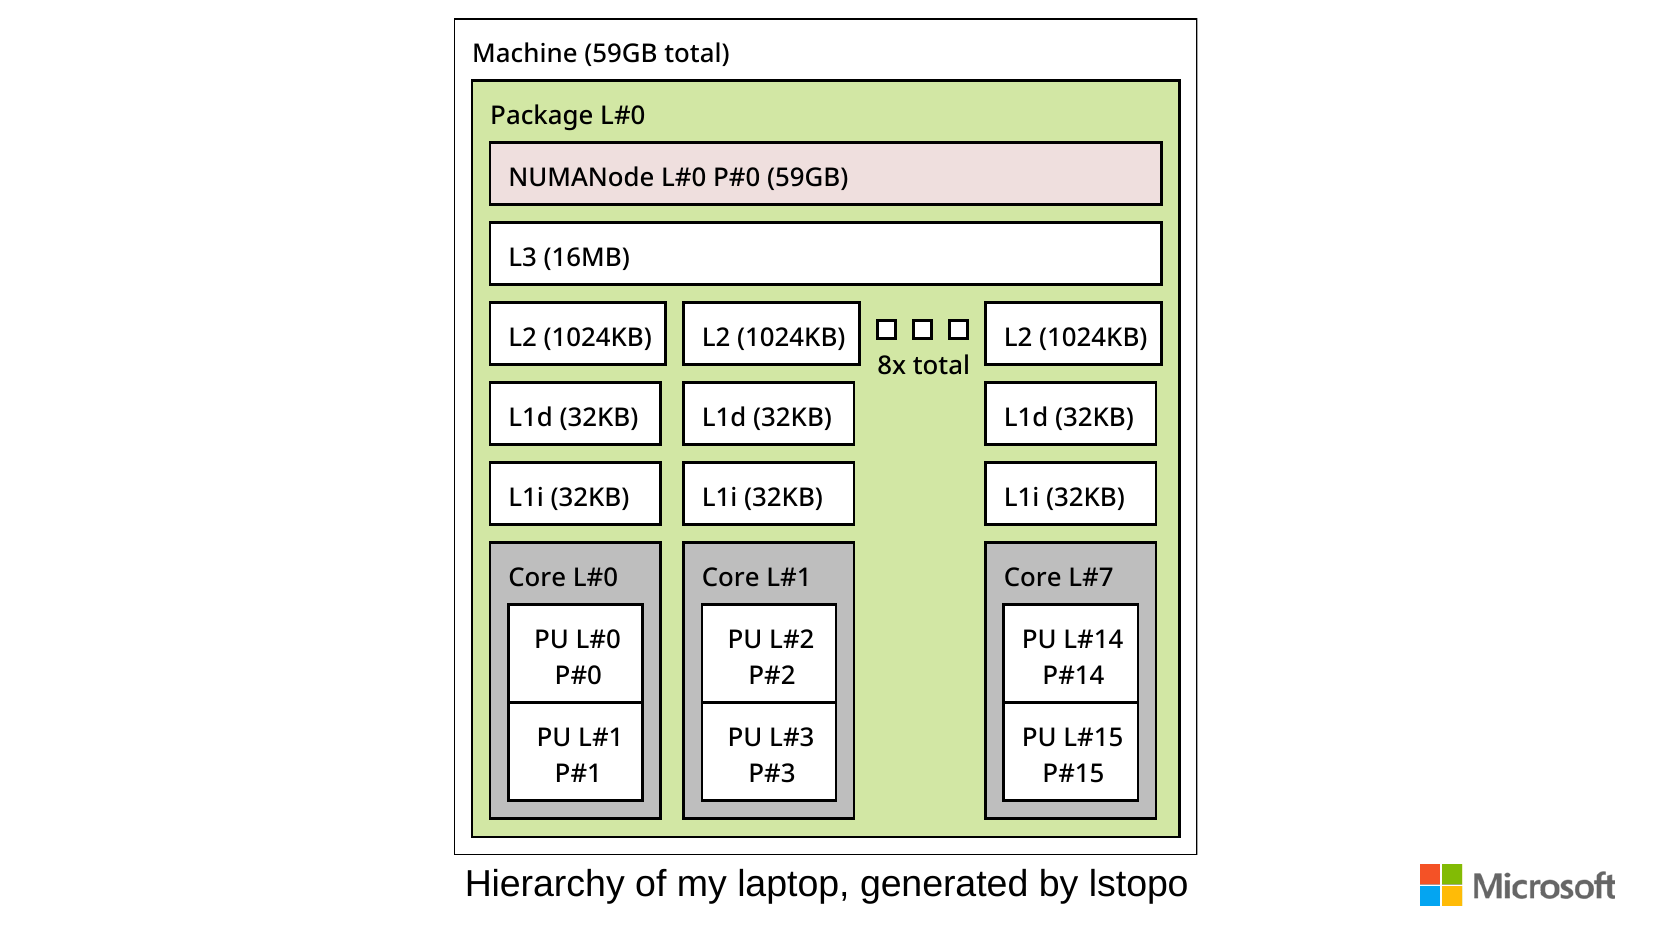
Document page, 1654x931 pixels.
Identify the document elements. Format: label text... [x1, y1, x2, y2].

text_box Hierarchy of my laptop, generated by lstopo [0, 854, 1654, 931]
picture [454, 18, 1198, 854]
